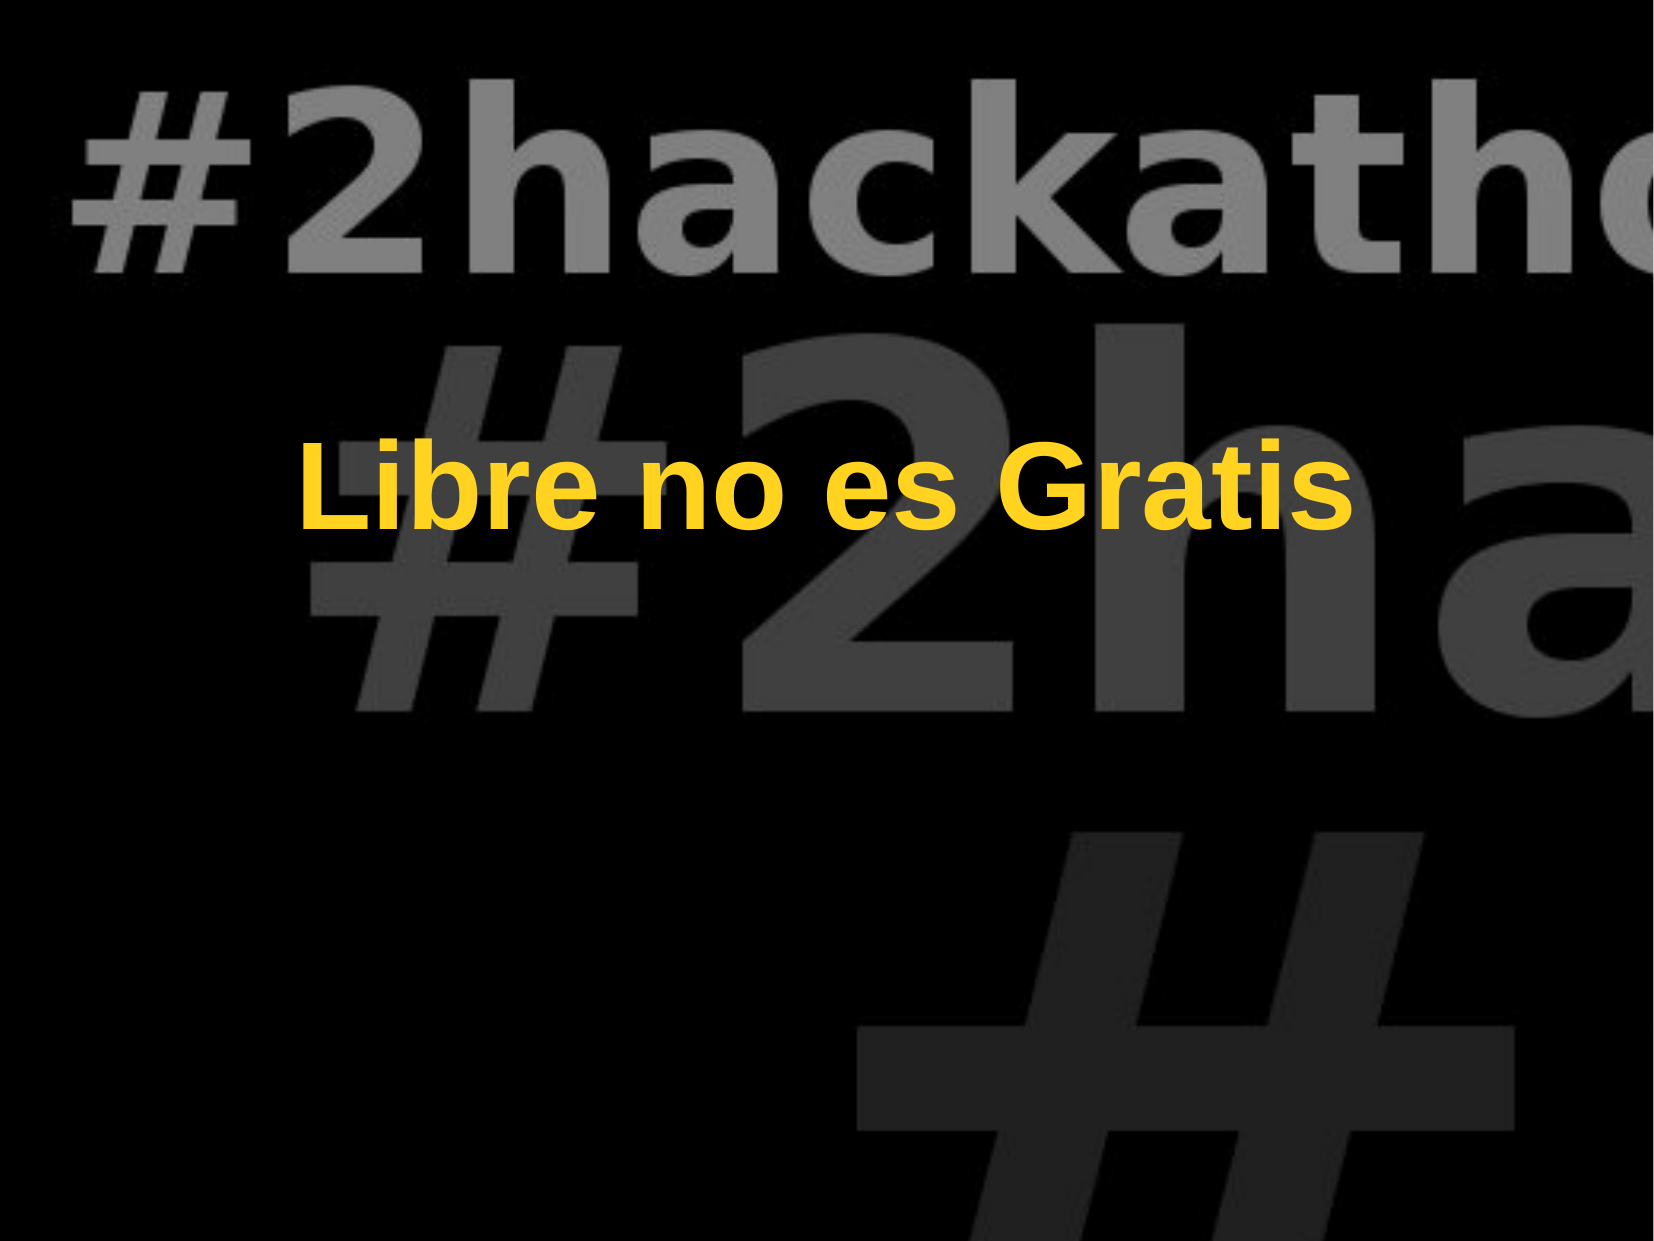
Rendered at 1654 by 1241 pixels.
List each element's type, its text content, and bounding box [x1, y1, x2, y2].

subtitle Libre no es Gratis [82, 49, 1571, 1109]
picture [0, 0, 1654, 1241]
